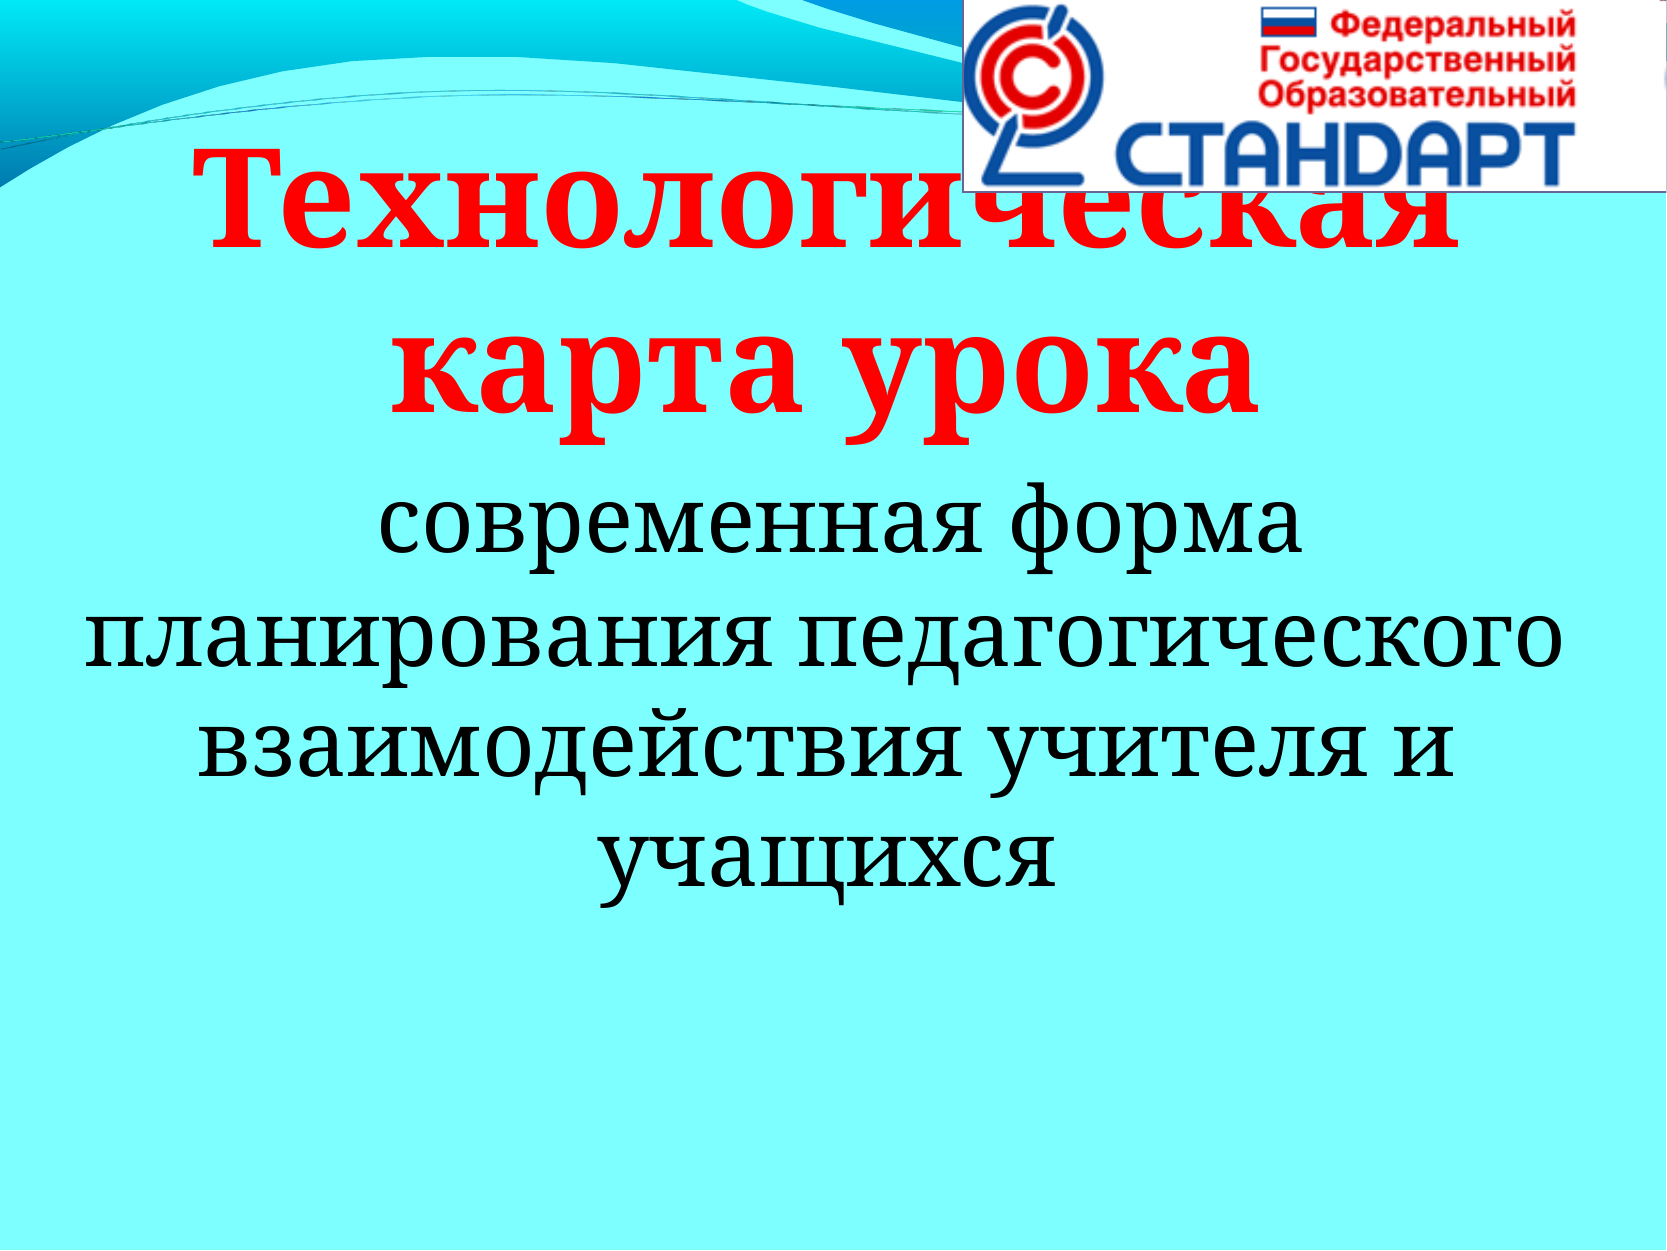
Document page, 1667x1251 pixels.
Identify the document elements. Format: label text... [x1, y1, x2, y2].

picture [0, 36, 962, 150]
text_box Технологическая карта урока современная форма планирования педагогического взаимодействия учителя и учащихся [59, 221, 1595, 913]
picture [963, 0, 1667, 192]
